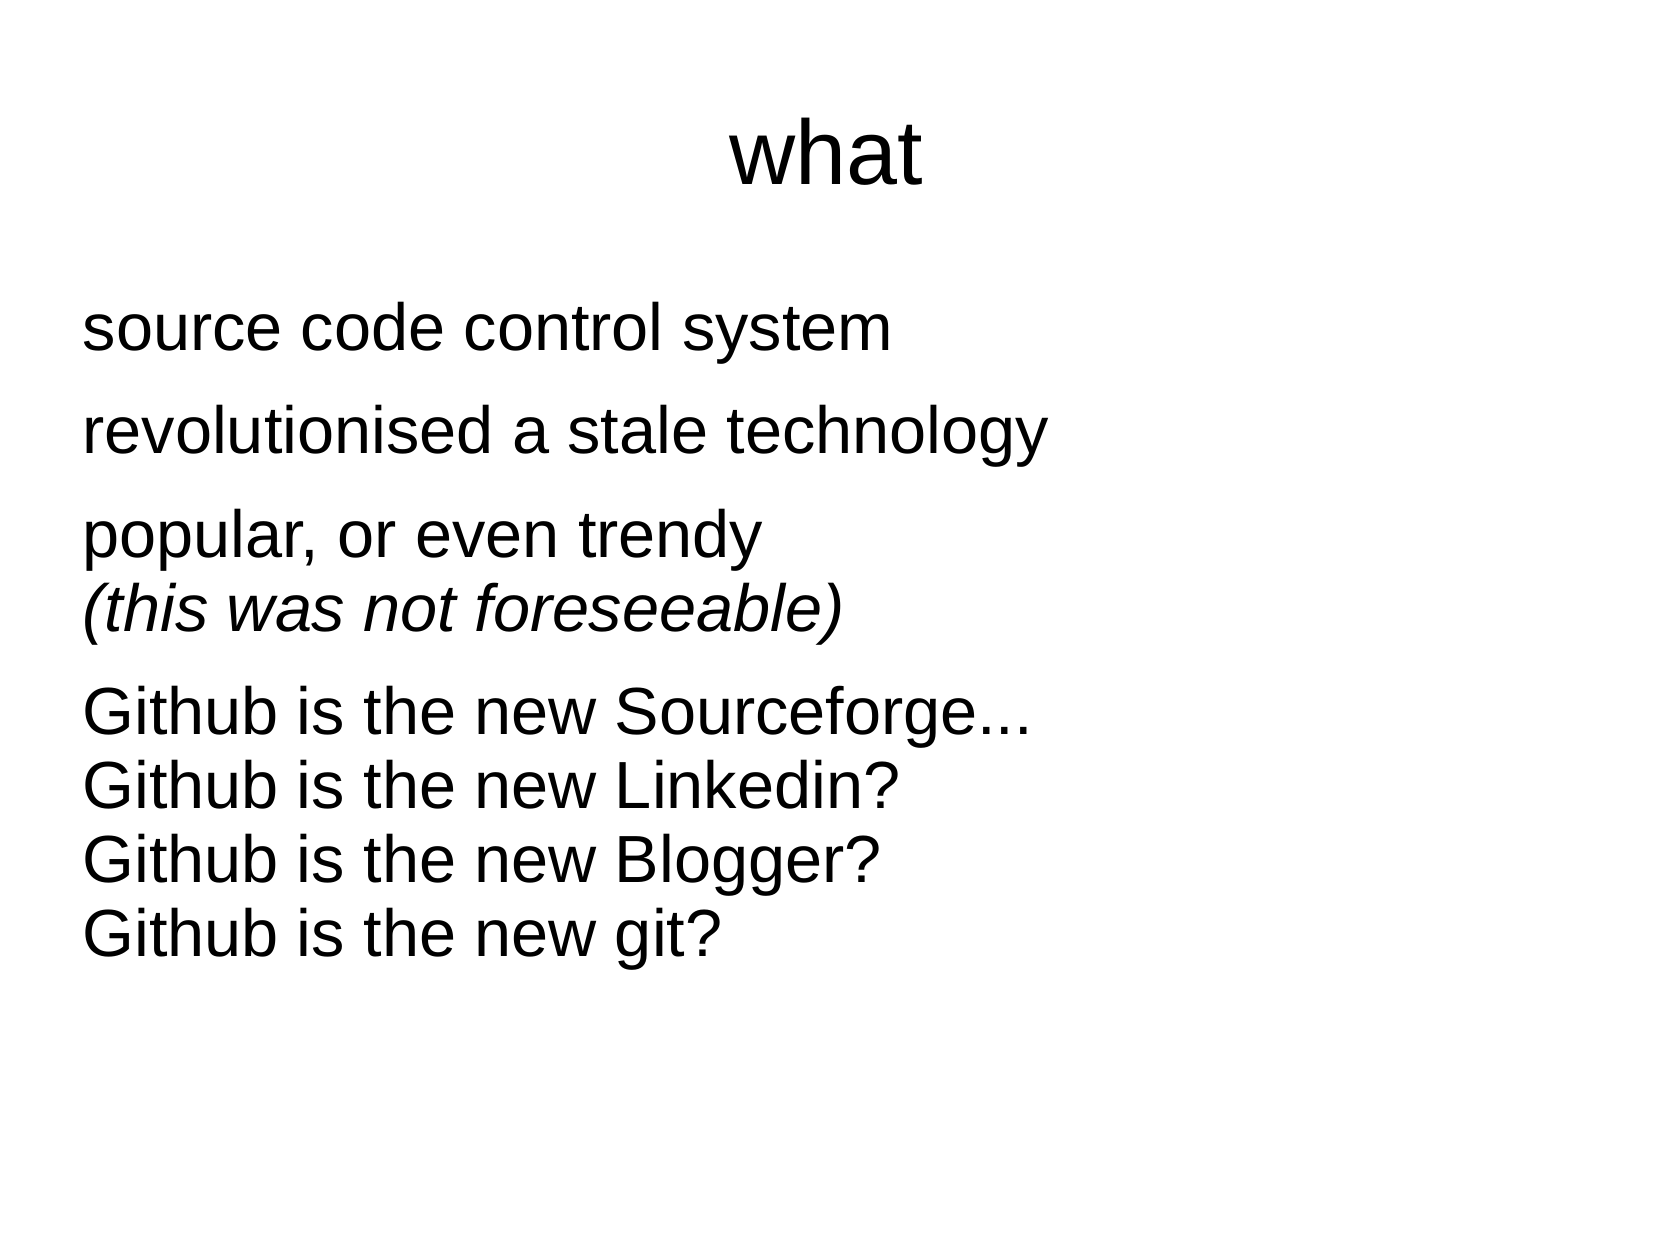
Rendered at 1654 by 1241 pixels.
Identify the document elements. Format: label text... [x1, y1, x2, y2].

list source code control system revolutionised a stale technology popular, or even trendy (this was not foreseeable) Github is the new Sourceforge... Github is the new Linkedin? Github is the new Blogger? Github is the new git? [82, 290, 1571, 1010]
title what [82, 49, 1571, 257]
